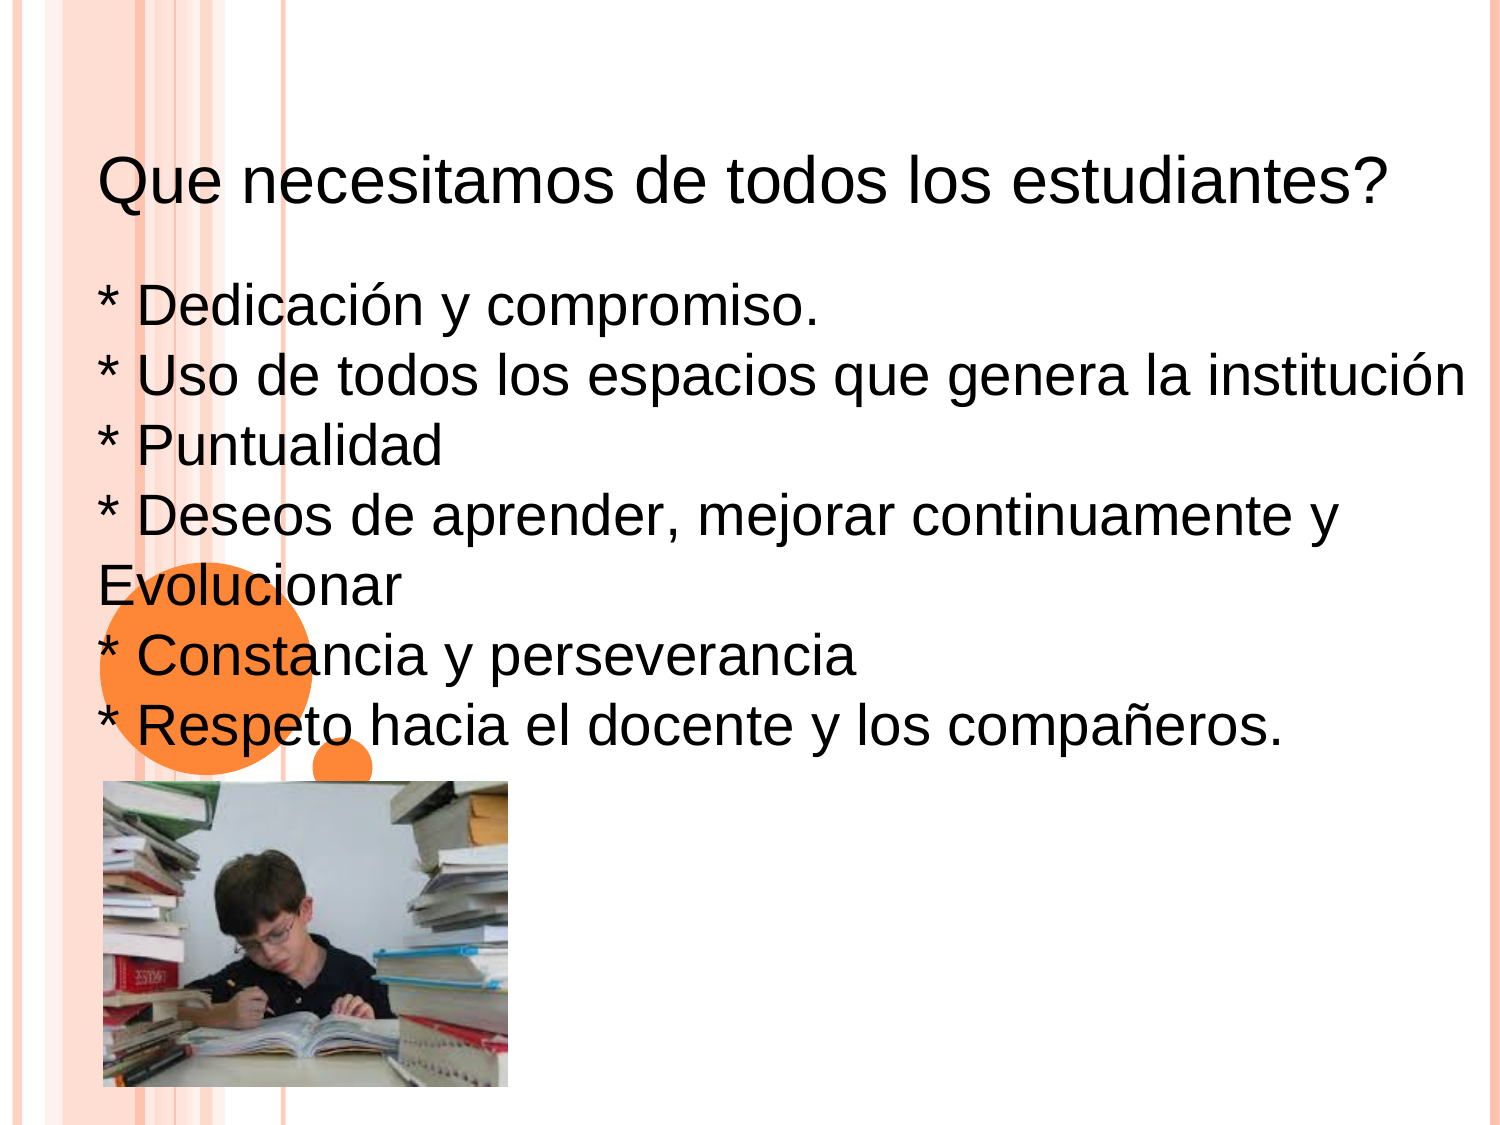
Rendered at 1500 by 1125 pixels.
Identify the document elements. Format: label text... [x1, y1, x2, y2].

text_box * Dedicación y compromiso. * Uso de todos los espacios que genera la institución * Puntualidad * Deseos de aprender, mejorar continuamente y Evolucionar * Constancia y perseverancia * Respeto hacia el docente y los compañeros. [82, 259, 1500, 1125]
picture [103, 781, 508, 1087]
text_box Que necesitamos de todos los estudiantes? [82, 129, 1411, 225]
